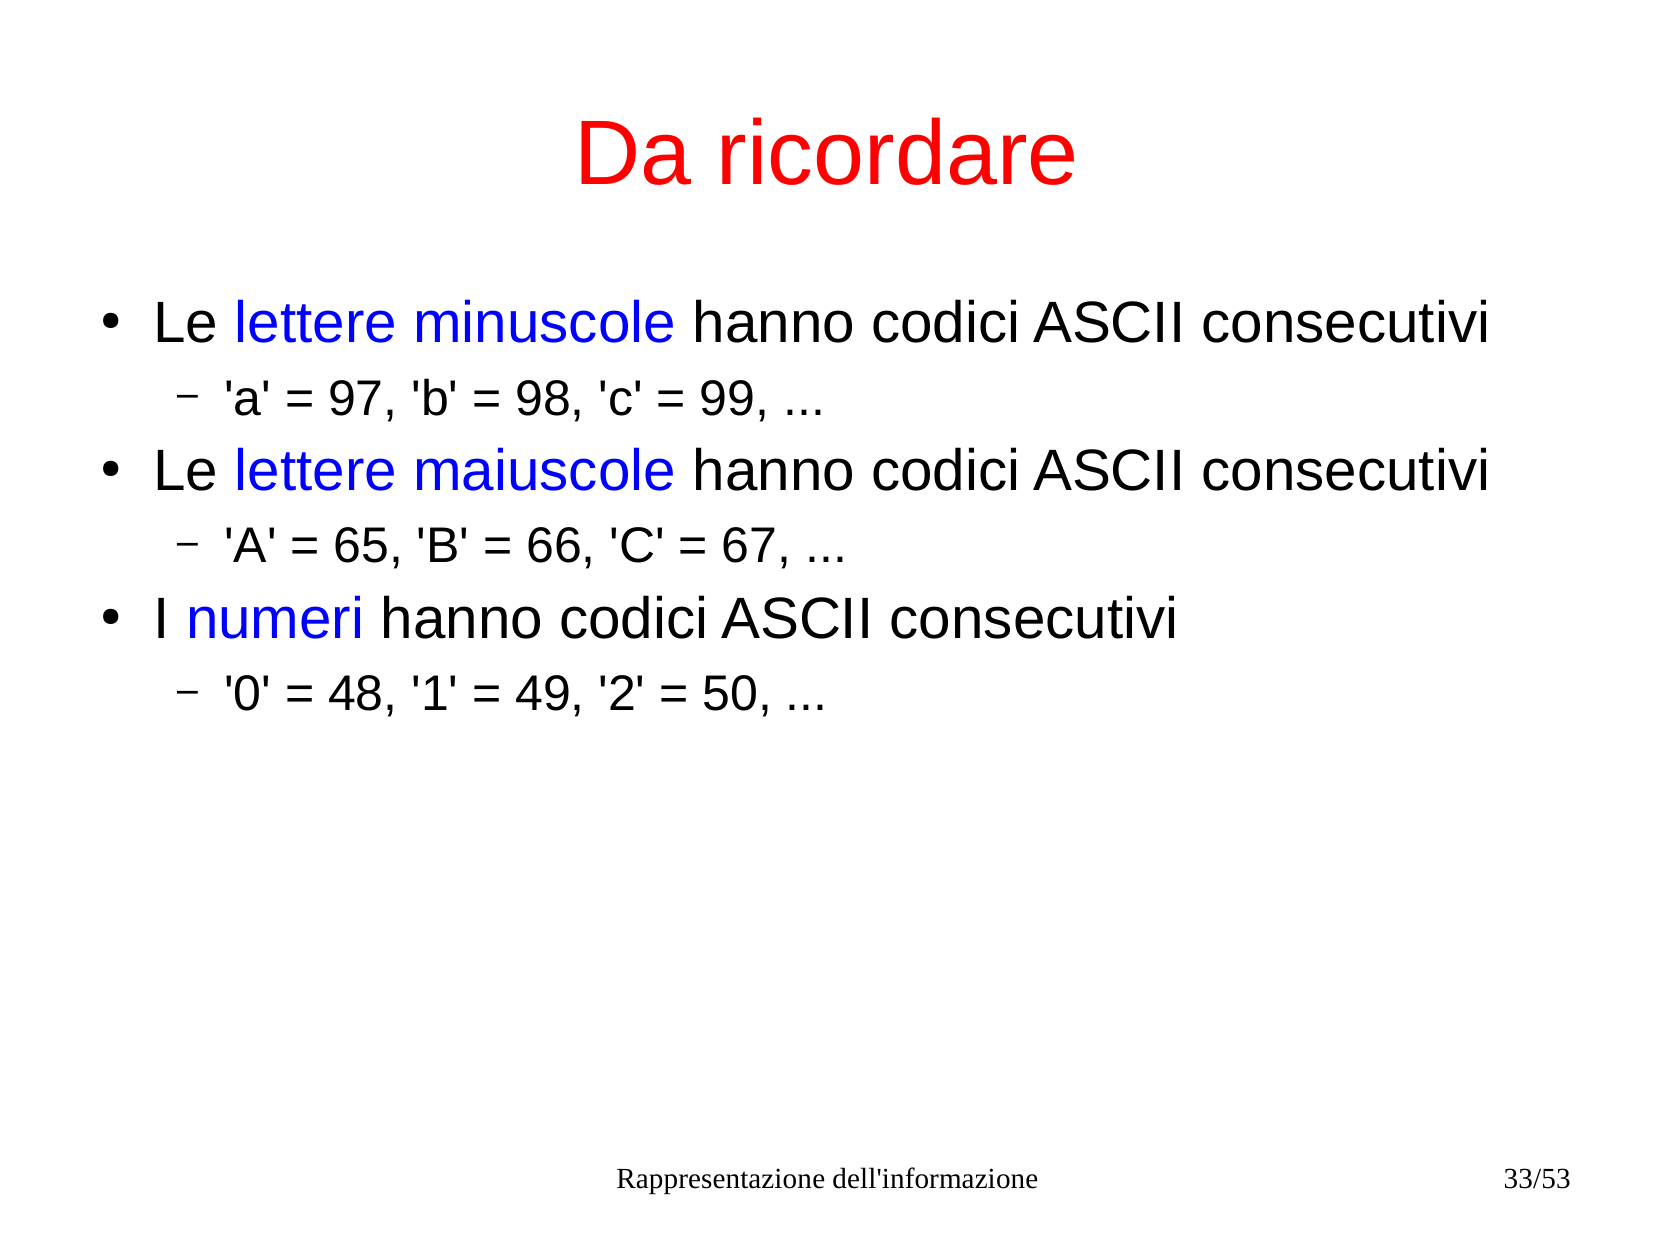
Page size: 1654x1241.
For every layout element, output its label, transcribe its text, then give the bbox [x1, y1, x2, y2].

list Le lettere minuscole hanno codici ASCII consecutivi 'a' = 97, 'b' = 98, 'c' = 99, ... Le lettere maiuscole hanno codici ASCII consecutivi 'A' = 65, 'B' = 66, 'C' = 67, ... I numeri hanno codici ASCII consecutivi '0' = 48, '1' = 49, '2' = 50, ... [82, 290, 1571, 1126]
title Da ricordare [82, 49, 1571, 257]
